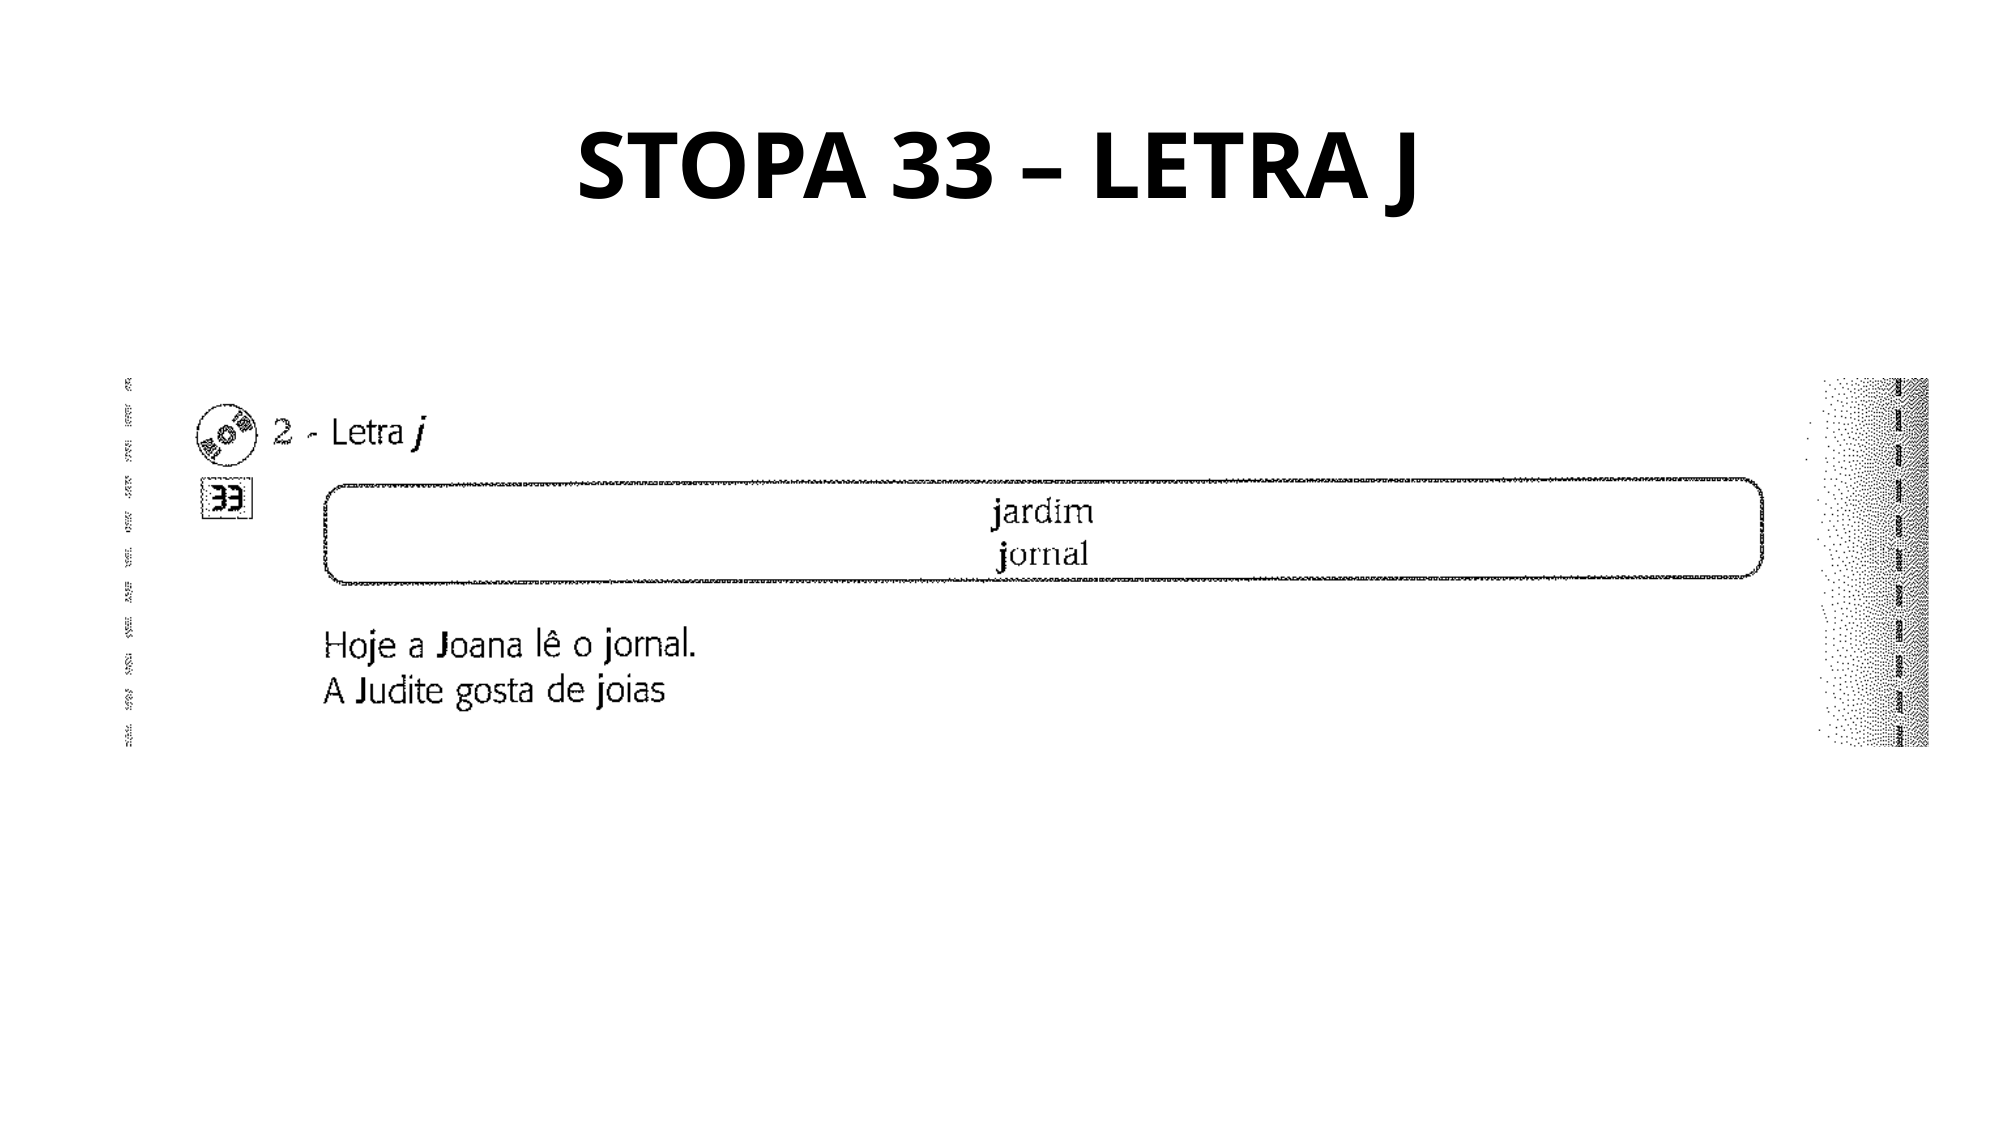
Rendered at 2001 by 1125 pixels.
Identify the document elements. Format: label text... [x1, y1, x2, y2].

title STOPA 33 – LETRA J [137, 59, 1863, 278]
picture [125, 378, 1929, 747]
